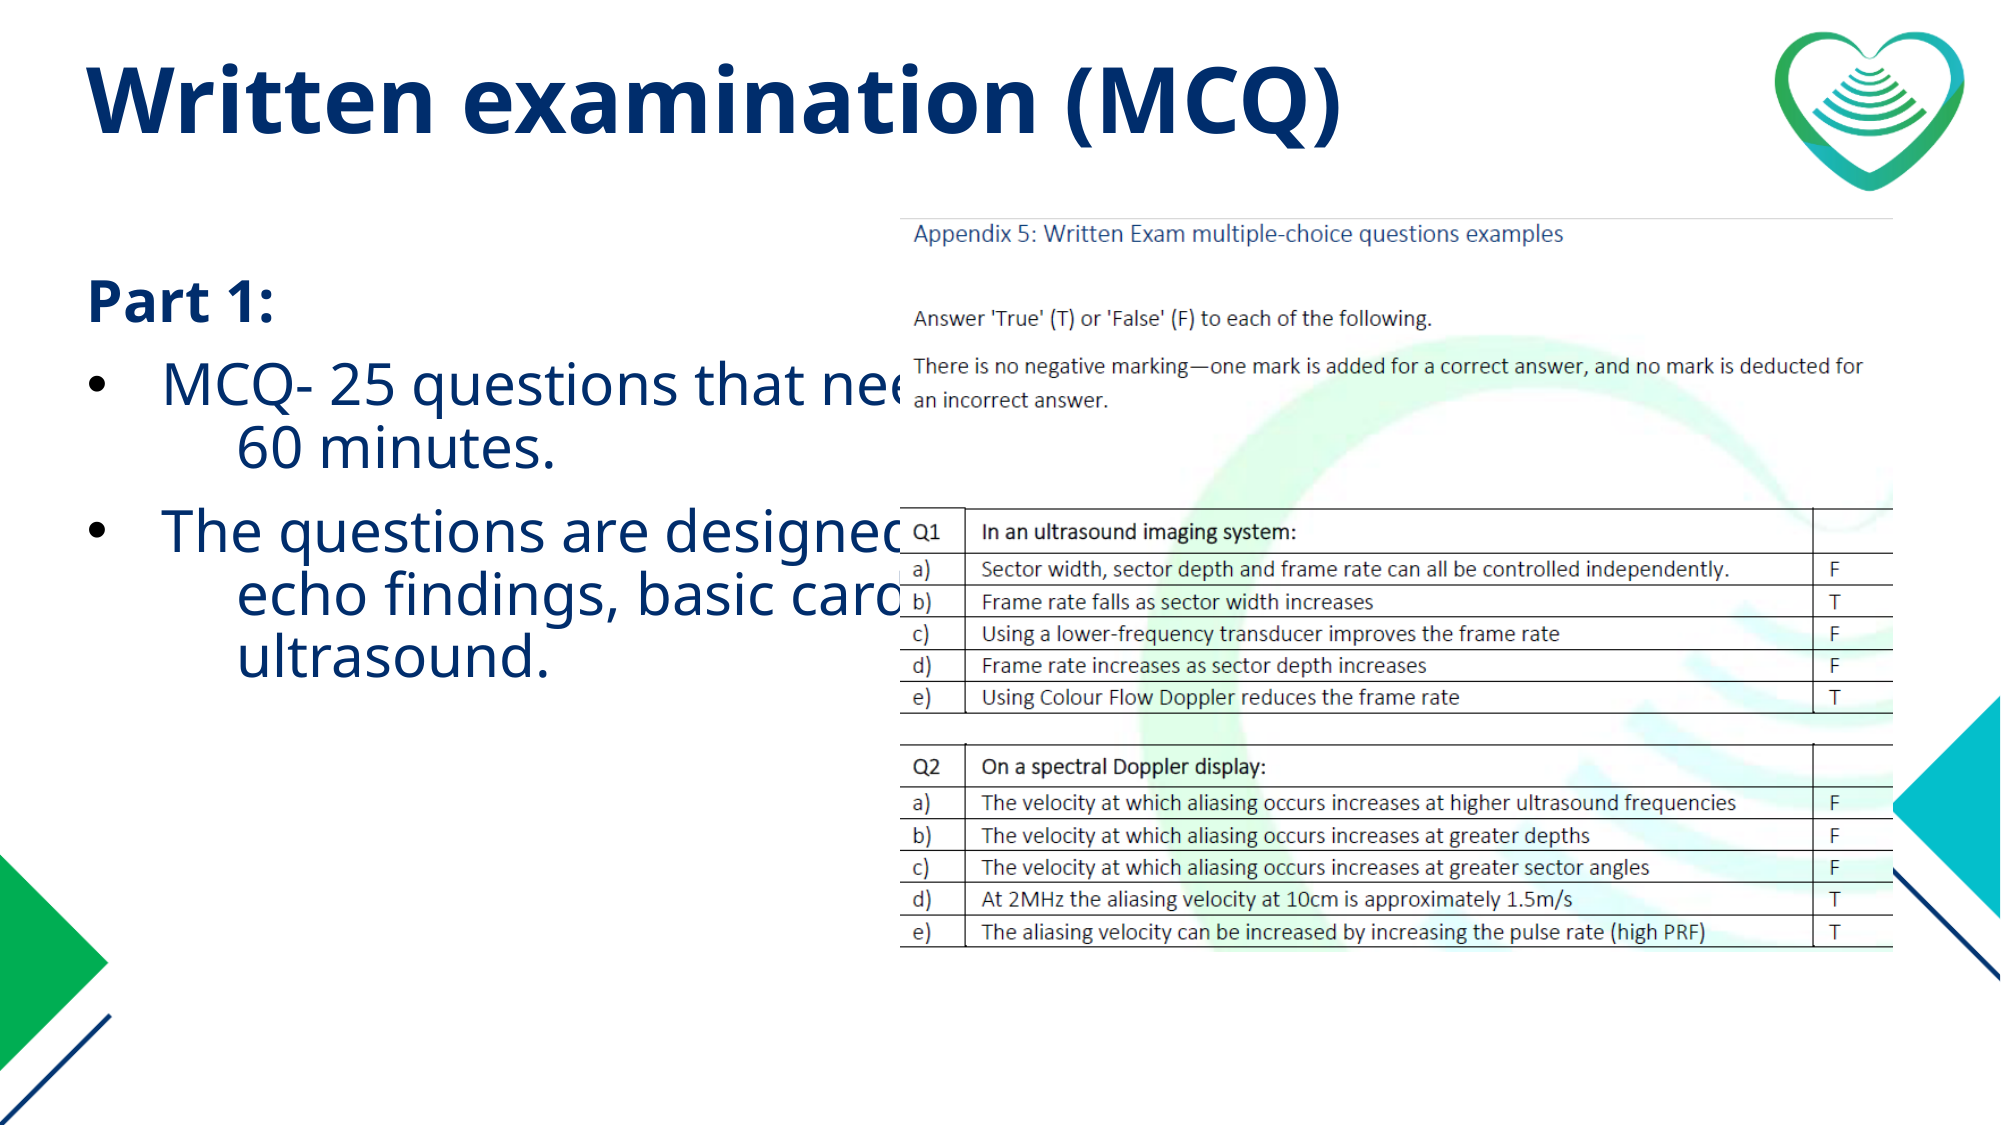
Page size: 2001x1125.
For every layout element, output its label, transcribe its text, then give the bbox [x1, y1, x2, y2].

picture [900, 217, 1893, 952]
title Written examination (MCQ) [71, 46, 1797, 178]
list Part 1: MCQ- 25 questions that need to be answered within 60 minutes. The questions are designed to test the knowledge of echo findings, basic cardiology and the physics of ultrasound. [94, 264, 873, 973]
